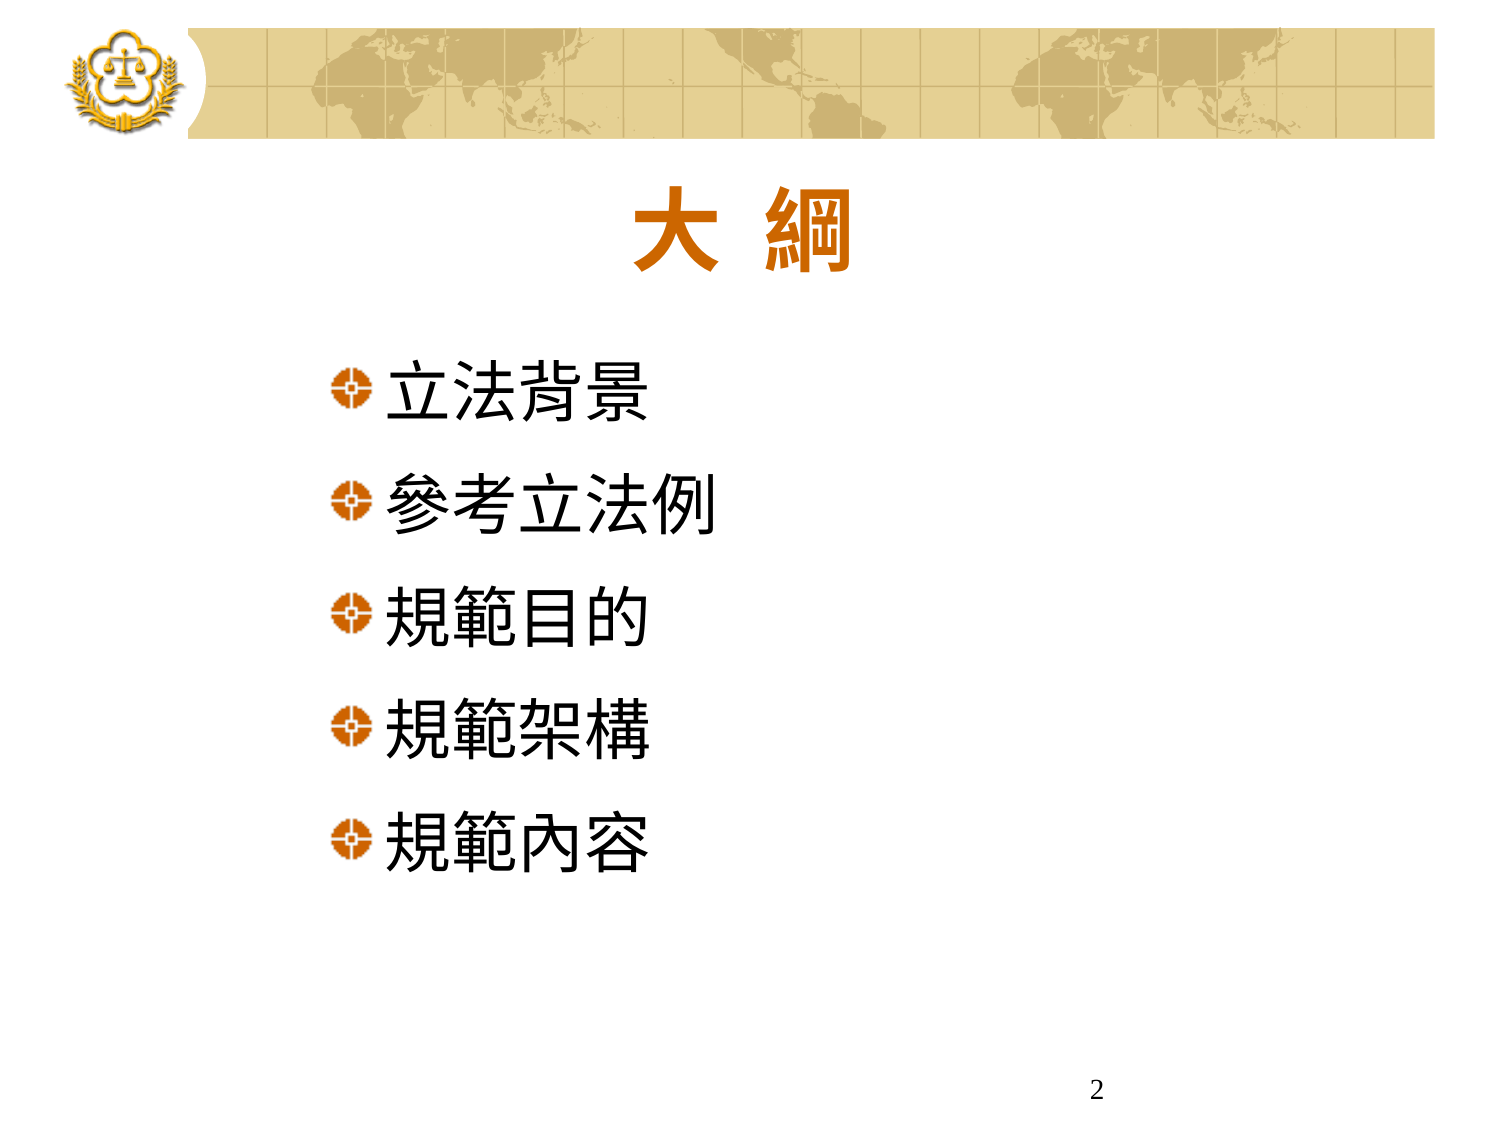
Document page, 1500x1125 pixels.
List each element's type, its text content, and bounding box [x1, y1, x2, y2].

list 立法背景 參考立法例 規範目的 規範架構 規範內容 [312, 326, 1175, 1071]
text_box [1074, 1037, 1388, 1113]
title 大 綱 [171, 152, 1316, 303]
